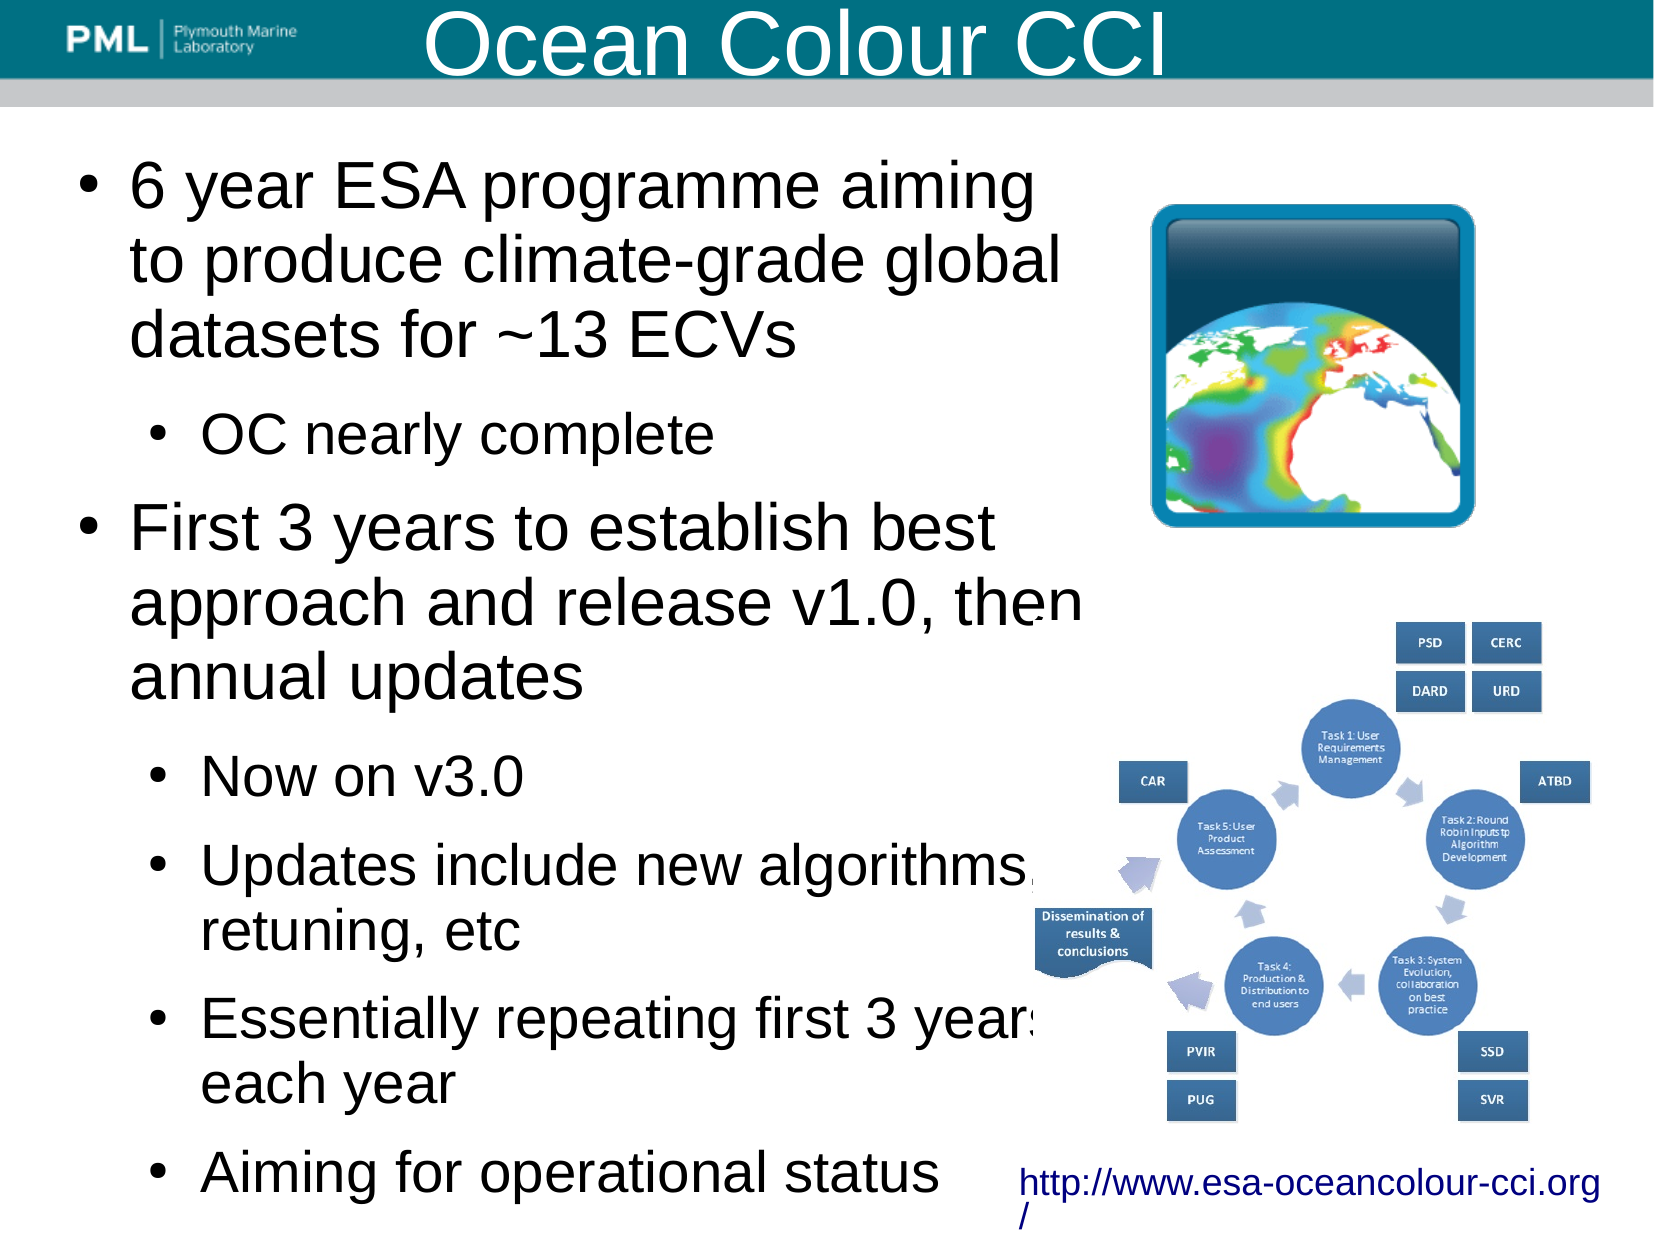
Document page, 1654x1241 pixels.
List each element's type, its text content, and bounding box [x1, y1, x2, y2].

text_box http://www.esa-oceancolour-cci.org/ [1003, 1153, 1625, 1211]
picture [0, 0, 1654, 107]
picture [1148, 203, 1477, 532]
picture [1033, 620, 1619, 1124]
title Ocean Colour CCI [324, 0, 1270, 96]
list 6 year ESA programme aiming to produce climate-grade global datasets for ~13 ECVs OC nearly complete First 3 years to establish best approach and release v1.0, then annual updates Now on v3.0 Updates include new algorithms, retuning, etc Essentially repeating first 3 years each year Aiming for operational status [59, 147, 1093, 1241]
